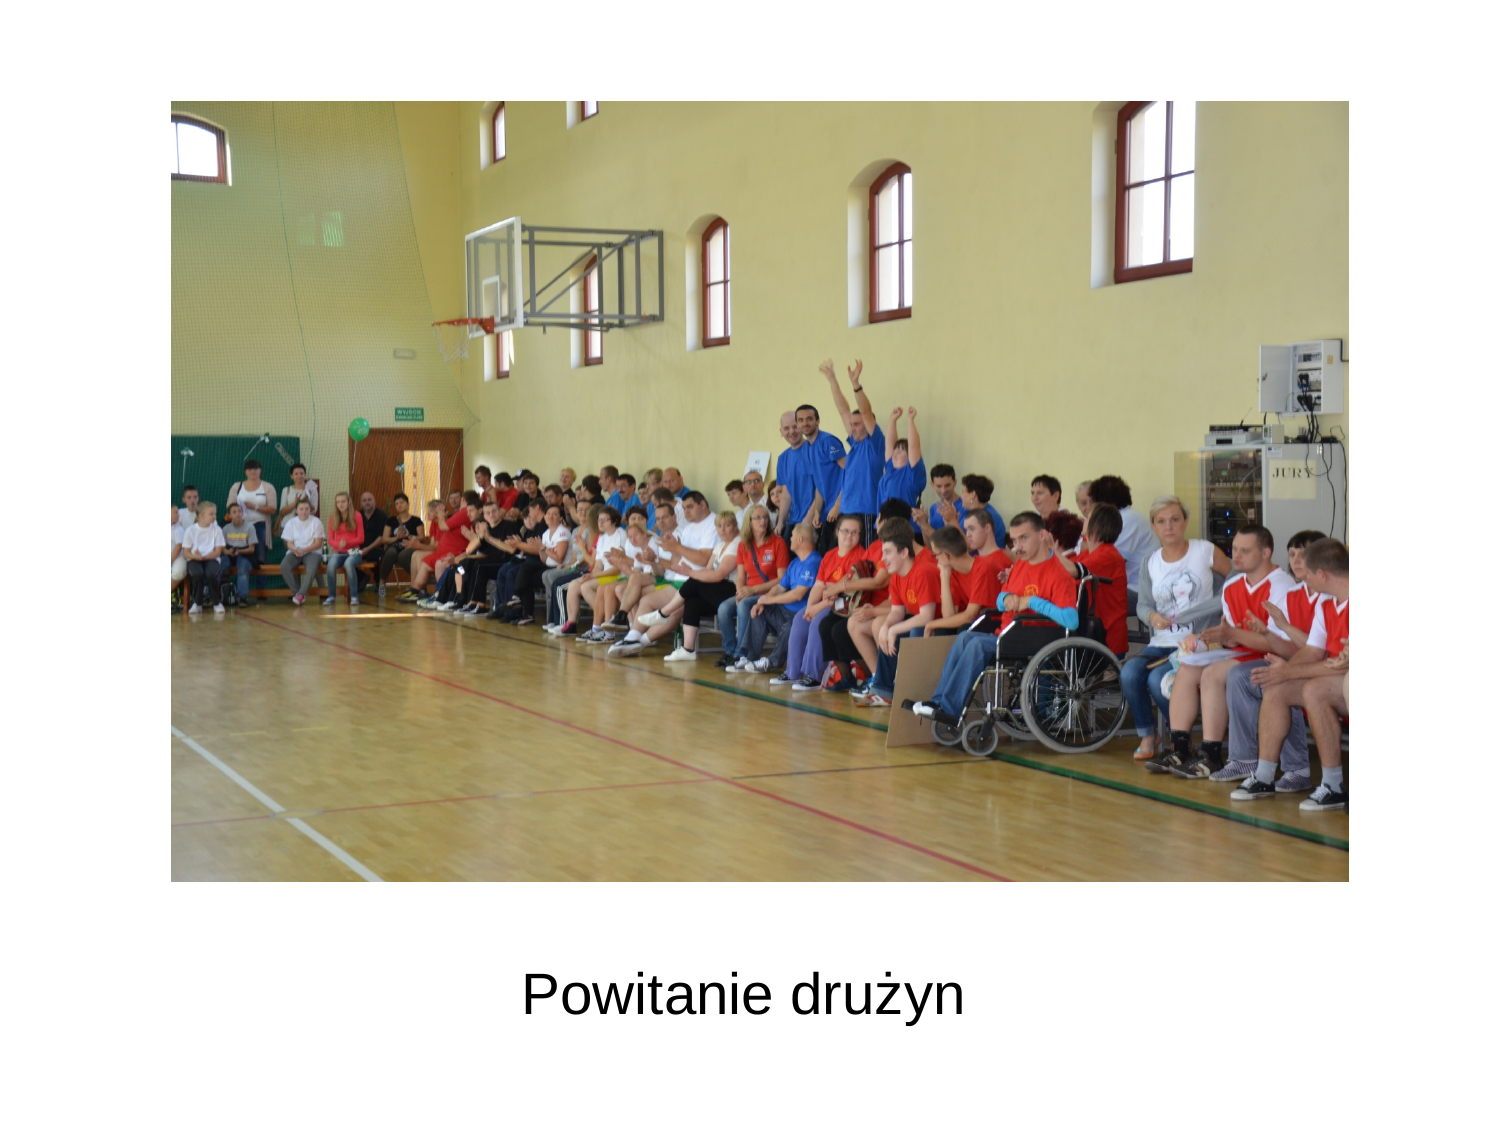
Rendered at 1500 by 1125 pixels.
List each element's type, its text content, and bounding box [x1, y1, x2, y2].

text_box Powitanie drużyn [76, 949, 1412, 1034]
picture [171, 101, 1349, 882]
